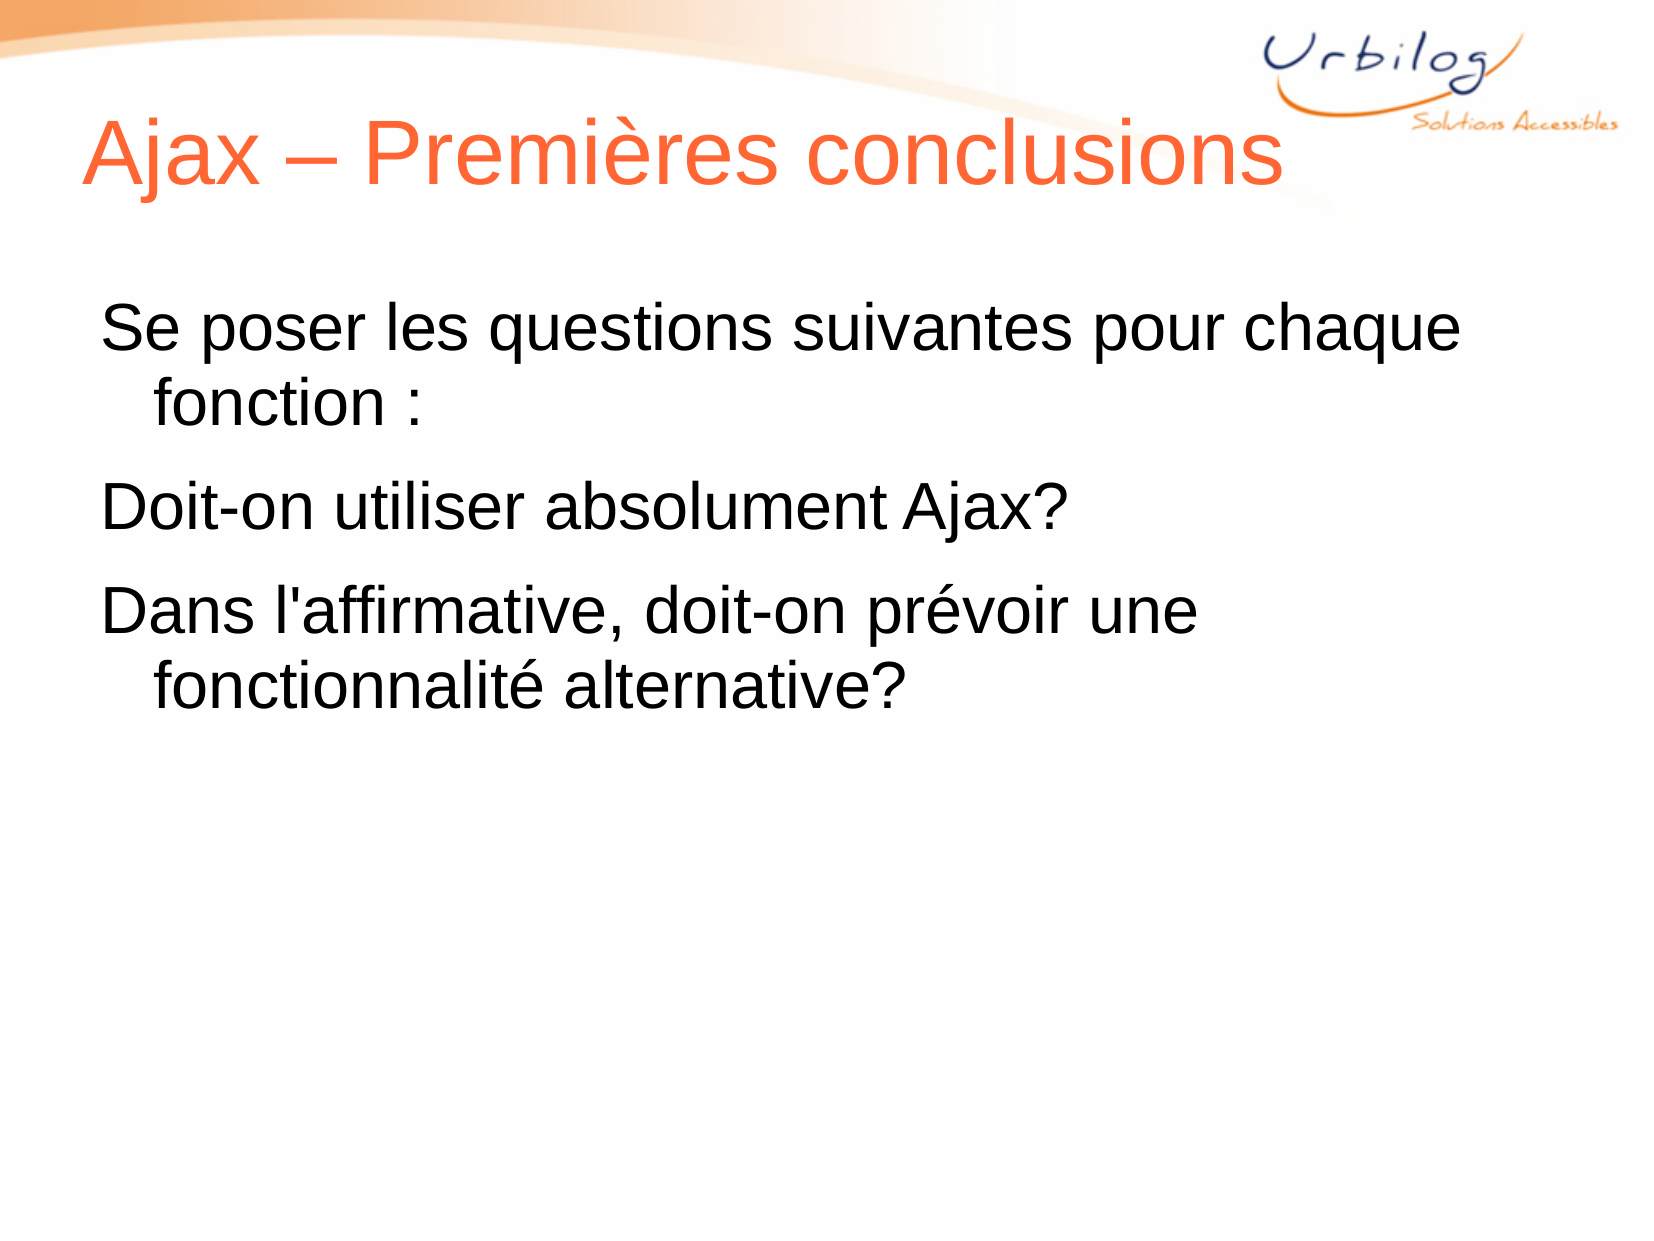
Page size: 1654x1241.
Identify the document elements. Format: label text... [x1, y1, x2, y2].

list Se poser les questions suivantes pour chaque fonction : Doit-on utiliser absolument Ajax? Dans l'affirmative, doit-on prévoir une fonctionnalité alternative? [82, 290, 1571, 1094]
picture [0, 0, 1654, 1241]
title Ajax – Premières conclusions [82, 49, 1571, 257]
